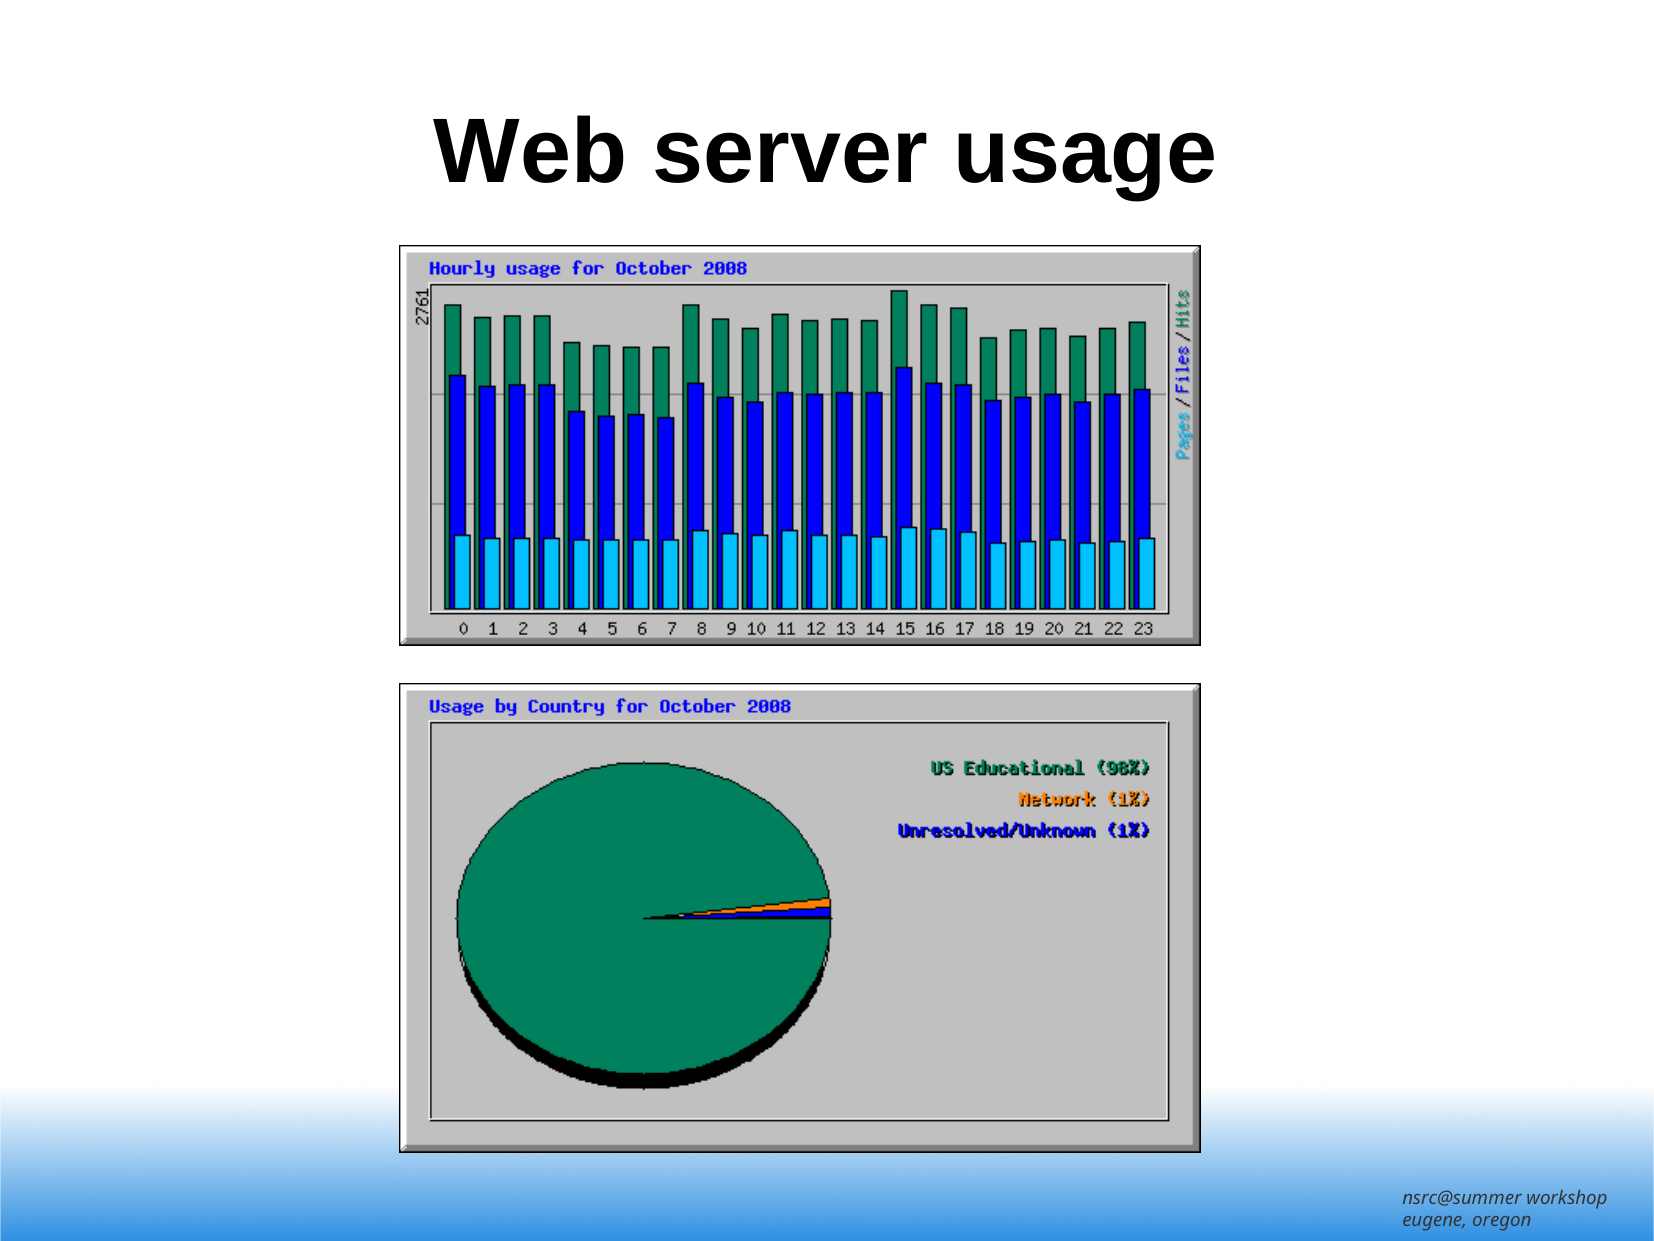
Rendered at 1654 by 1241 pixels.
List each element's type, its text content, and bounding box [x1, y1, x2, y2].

picture [399, 245, 1201, 646]
title Web server usage [82, 56, 1571, 249]
picture [0, 683, 1654, 1241]
